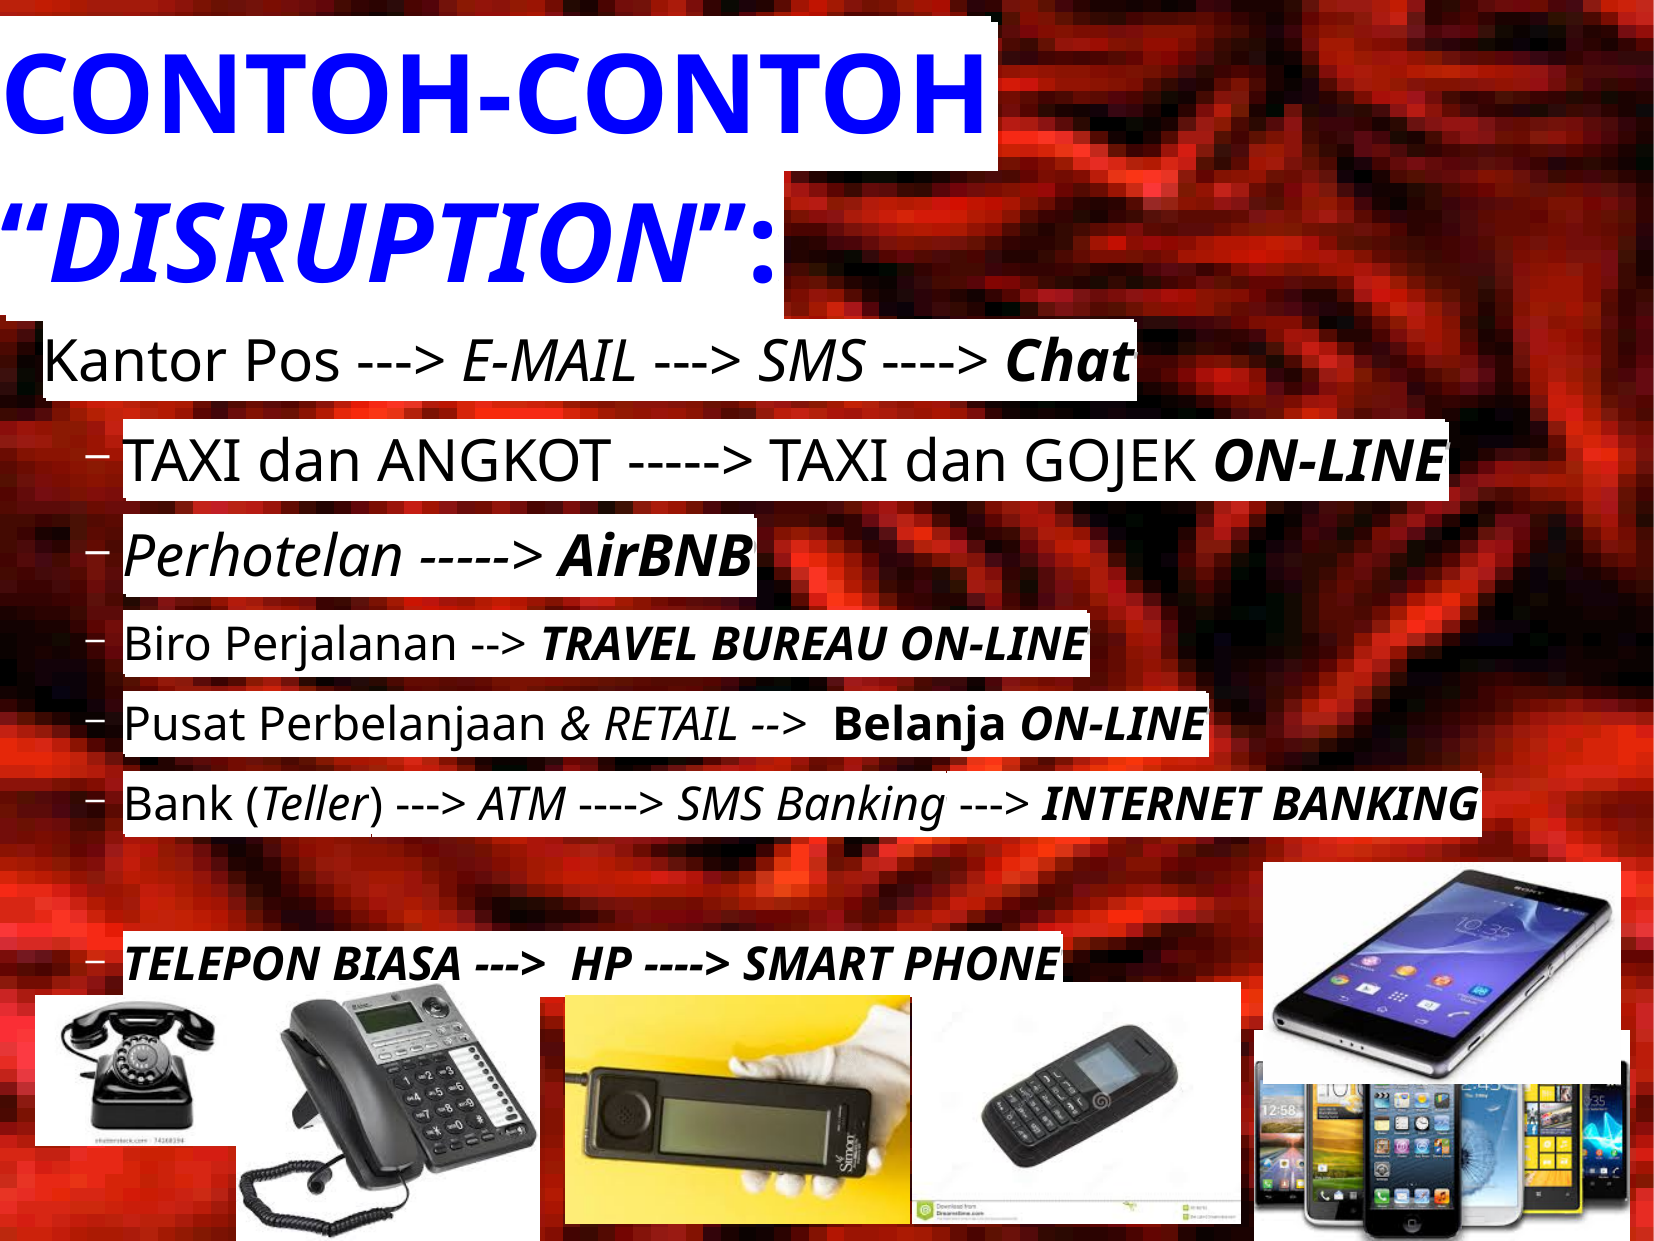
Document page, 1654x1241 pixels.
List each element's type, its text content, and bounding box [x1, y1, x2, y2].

title CONTOH-CONTOH “DISRUPTION”: [0, 23, 1134, 308]
list Kantor Pos ---> E-MAIL ---> SMS ----> Chat TAXI dan ANGKOT -----> TAXI dan GOJEK ON-LINE Perhotelan -----> AirBNB Biro Perjalanan --> TRAVEL BUREAU ON-LINE Pusat Perbelanjaan & RETAIL --> Belanja ON-LINE Bank (Teller) ---> ATM ----> SMS Banking ---> INTERNET BANKING TELEPON BIASA ---> HP ----> SMART PHONE [23, 318, 1654, 996]
picture [0, 315, 1654, 1241]
picture [0, 0, 1654, 318]
